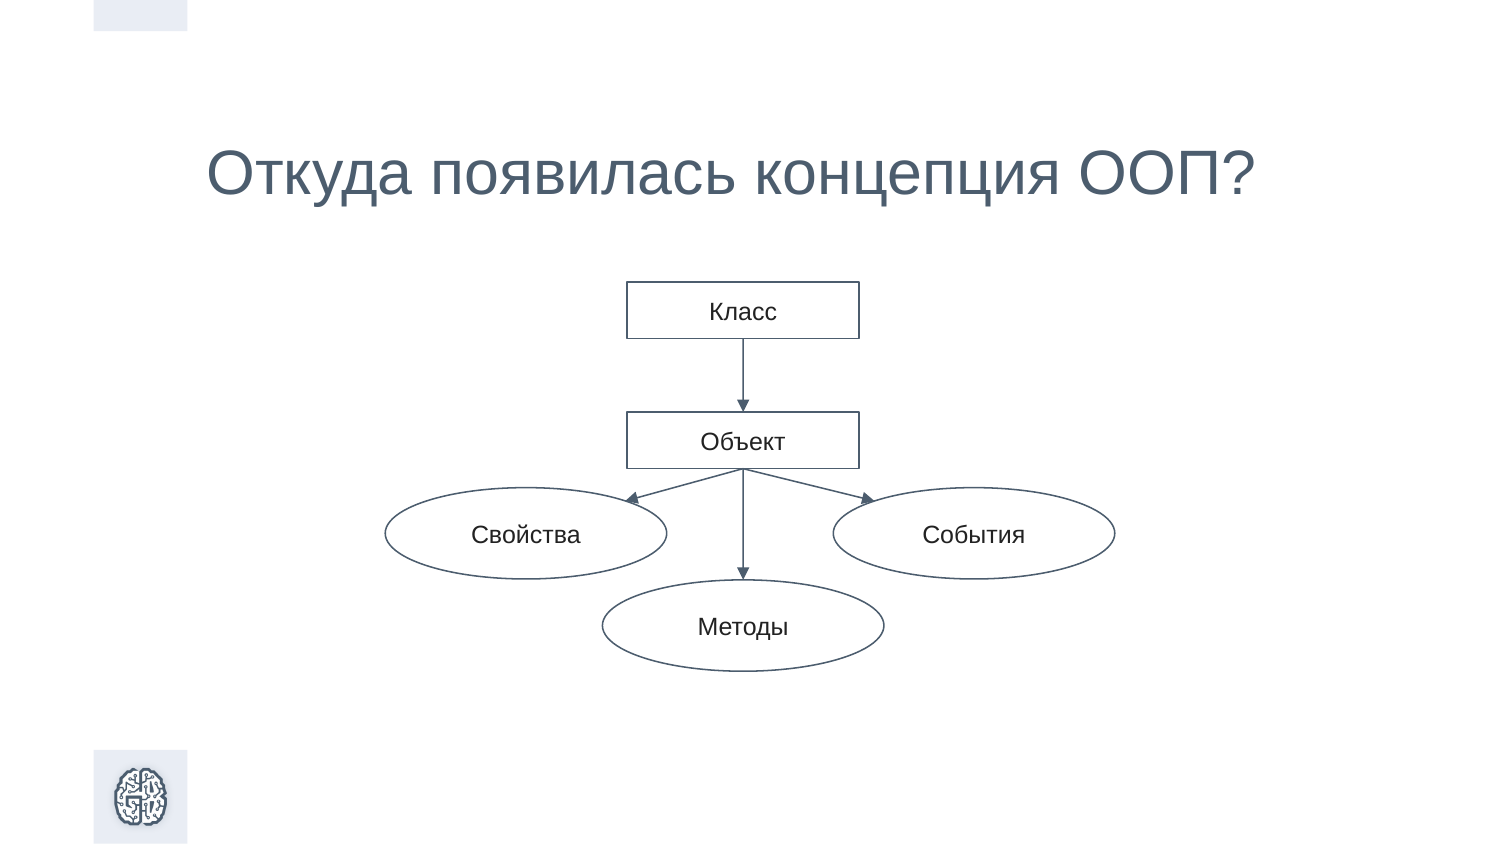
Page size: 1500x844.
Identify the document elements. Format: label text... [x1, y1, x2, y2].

title Откуда появилась концепция ООП? [186, 94, 1311, 244]
text_box События [833, 487, 1115, 579]
text_box Методы [602, 579, 884, 672]
text_box Класс [627, 281, 859, 339]
text_box Объект [627, 411, 859, 469]
text_box Свойства [385, 487, 667, 579]
picture [106, 760, 175, 834]
